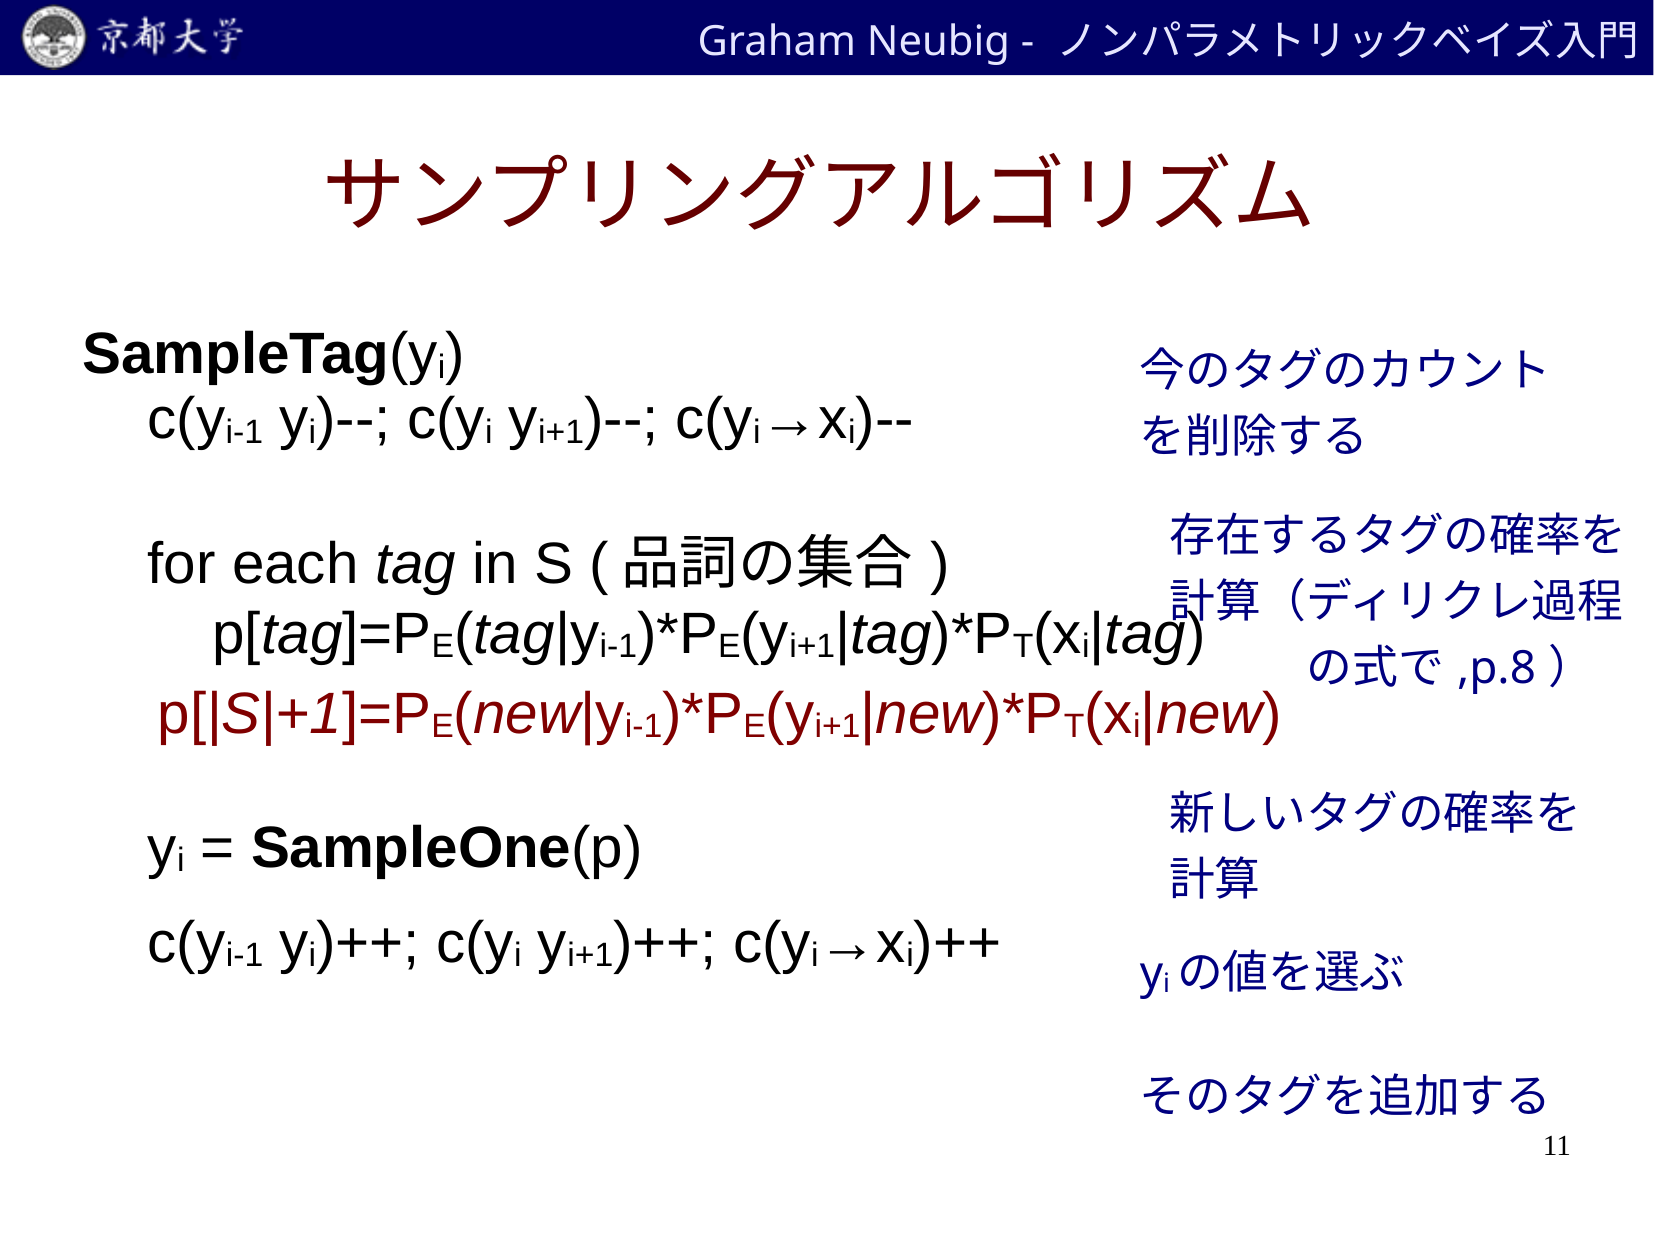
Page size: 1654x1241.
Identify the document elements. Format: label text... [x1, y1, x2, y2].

picture [0, 0, 247, 70]
text_box yiの値を選ぶ [1125, 928, 1426, 1008]
title サンプリングアルゴリズム [75, 100, 1564, 277]
text_box 新しいタグの確率を 計算 [1154, 768, 1597, 883]
text_box 今のタグのカウント を削除する [1125, 325, 1567, 440]
text_box そのタグを追加する [1125, 1052, 1567, 1117]
text_box 存在するタグの確率を 計算（ディリクレ過程 の式で,p.8） [1154, 491, 1642, 654]
list SampleTag(yi) c(yi-1 yi)--; c(yi yi+1)--; c(yi→xi)-- for each tag in S (品詞の集合) p[tag]=PE(tag|yi-1)*PE(yi+1|tag)*PT(xi|tag) p[|S|+1]=PE(new|yi-1)*PE(yi+1|new)*PT(xi|new) yi = SampleOne(p) c(yi-1 yi)++; c(yi yi+1)++; c(yi→xi)++ [11, 321, 1501, 1147]
